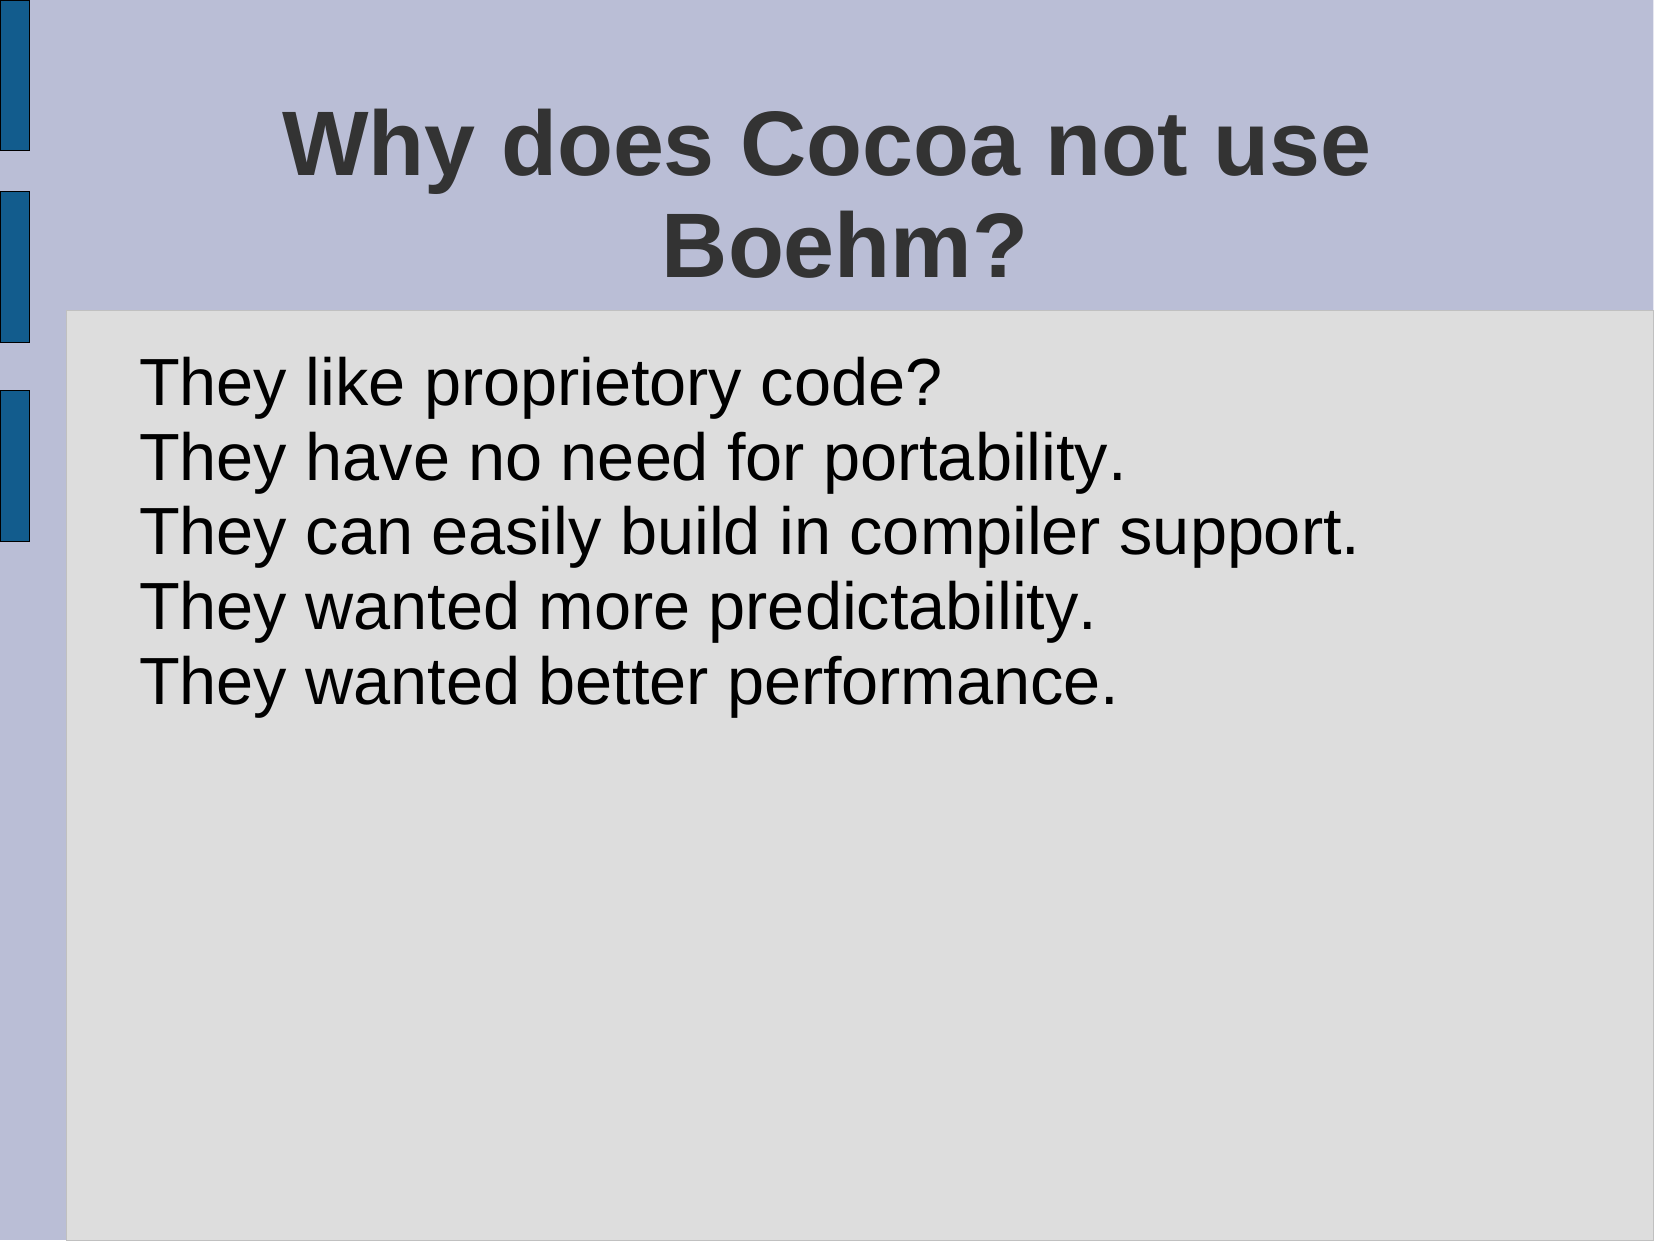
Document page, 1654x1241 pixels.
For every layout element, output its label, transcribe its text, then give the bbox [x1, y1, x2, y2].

title Why does Cocoa not use Boehm? [121, 89, 1534, 301]
list They like proprietory code? They have no need for portability. They can easily build in compiler support. They wanted more predictability. They wanted better performance. [121, 344, 1534, 1127]
